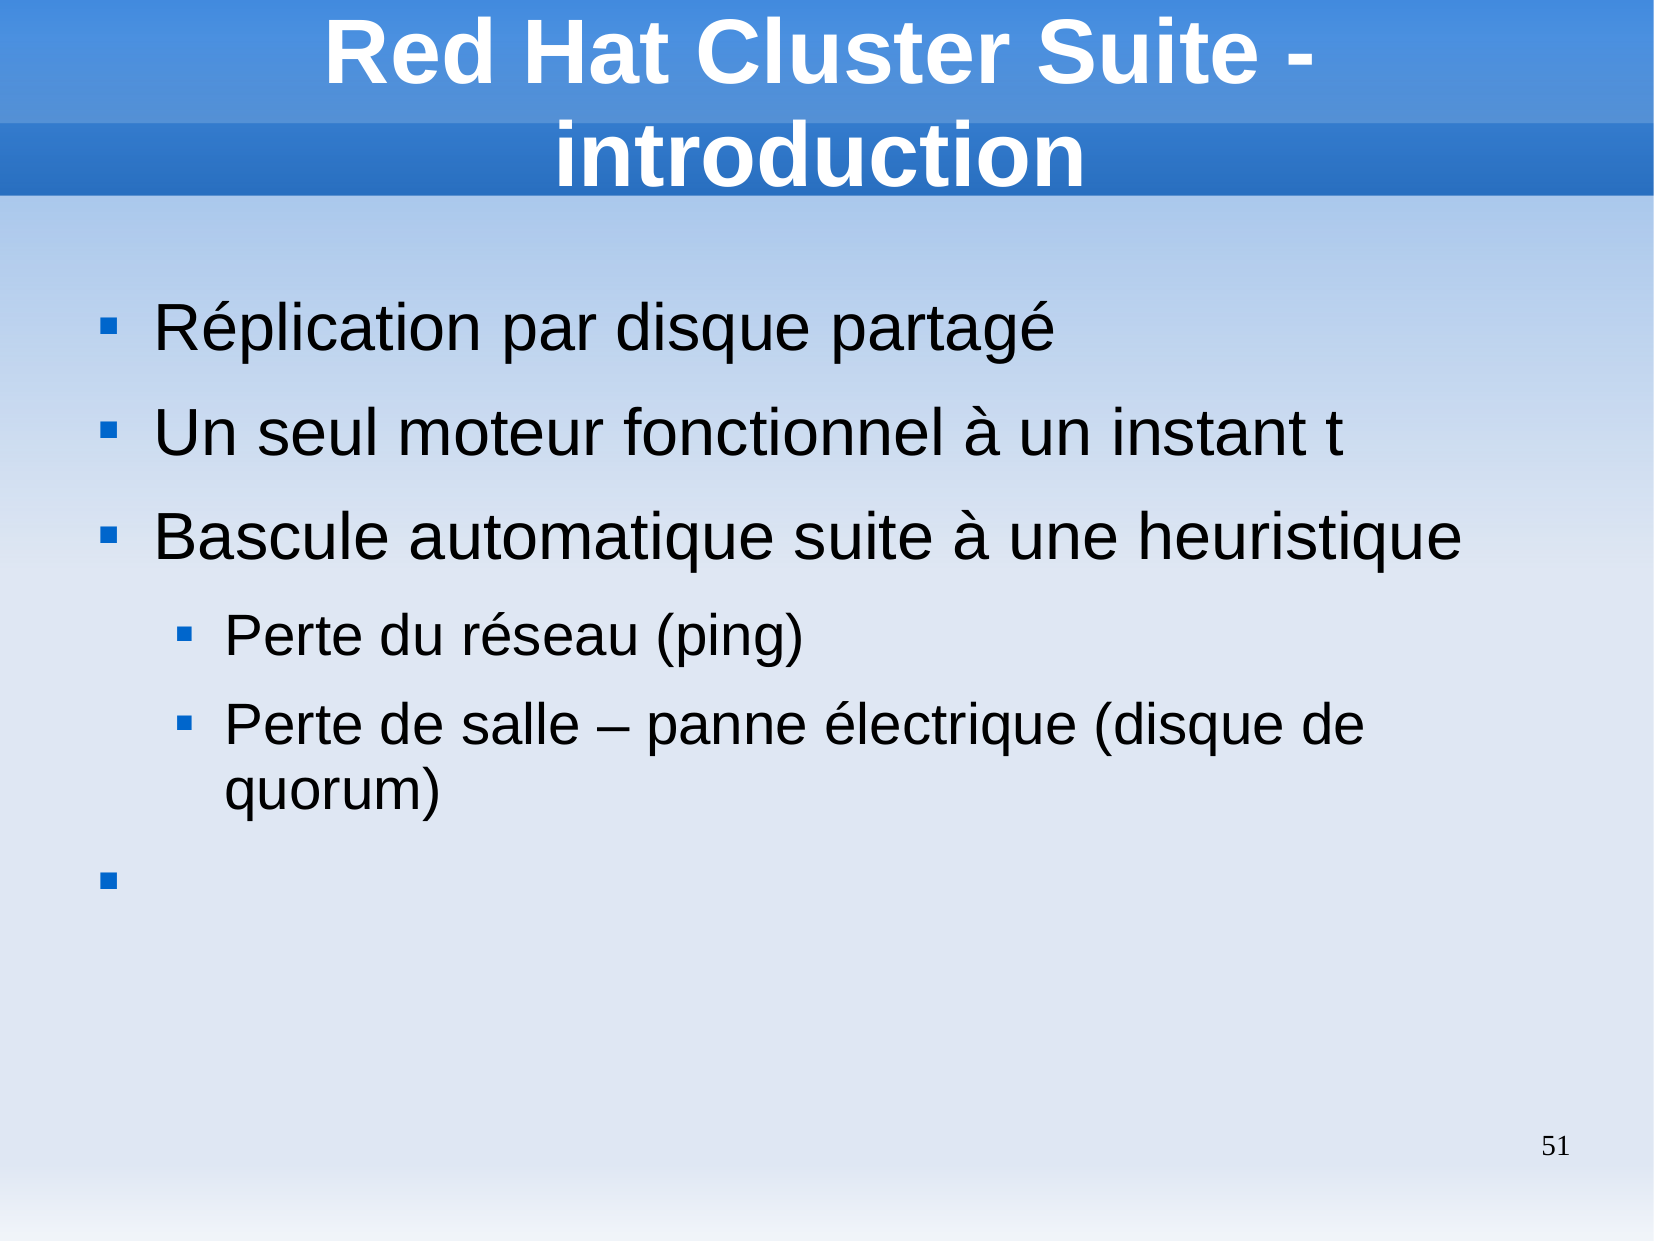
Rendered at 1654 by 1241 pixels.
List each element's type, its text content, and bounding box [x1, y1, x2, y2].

picture [0, 0, 1654, 1241]
title Red Hat Cluster Suite - introduction [76, 1, 1565, 207]
list Réplication par disque partagé Un seul moteur fonctionnel à un instant t Bascule automatique suite à une heuristique Perte du réseau (ping) Perte de salle – panne électrique (disque de quorum) [82, 290, 1571, 1094]
